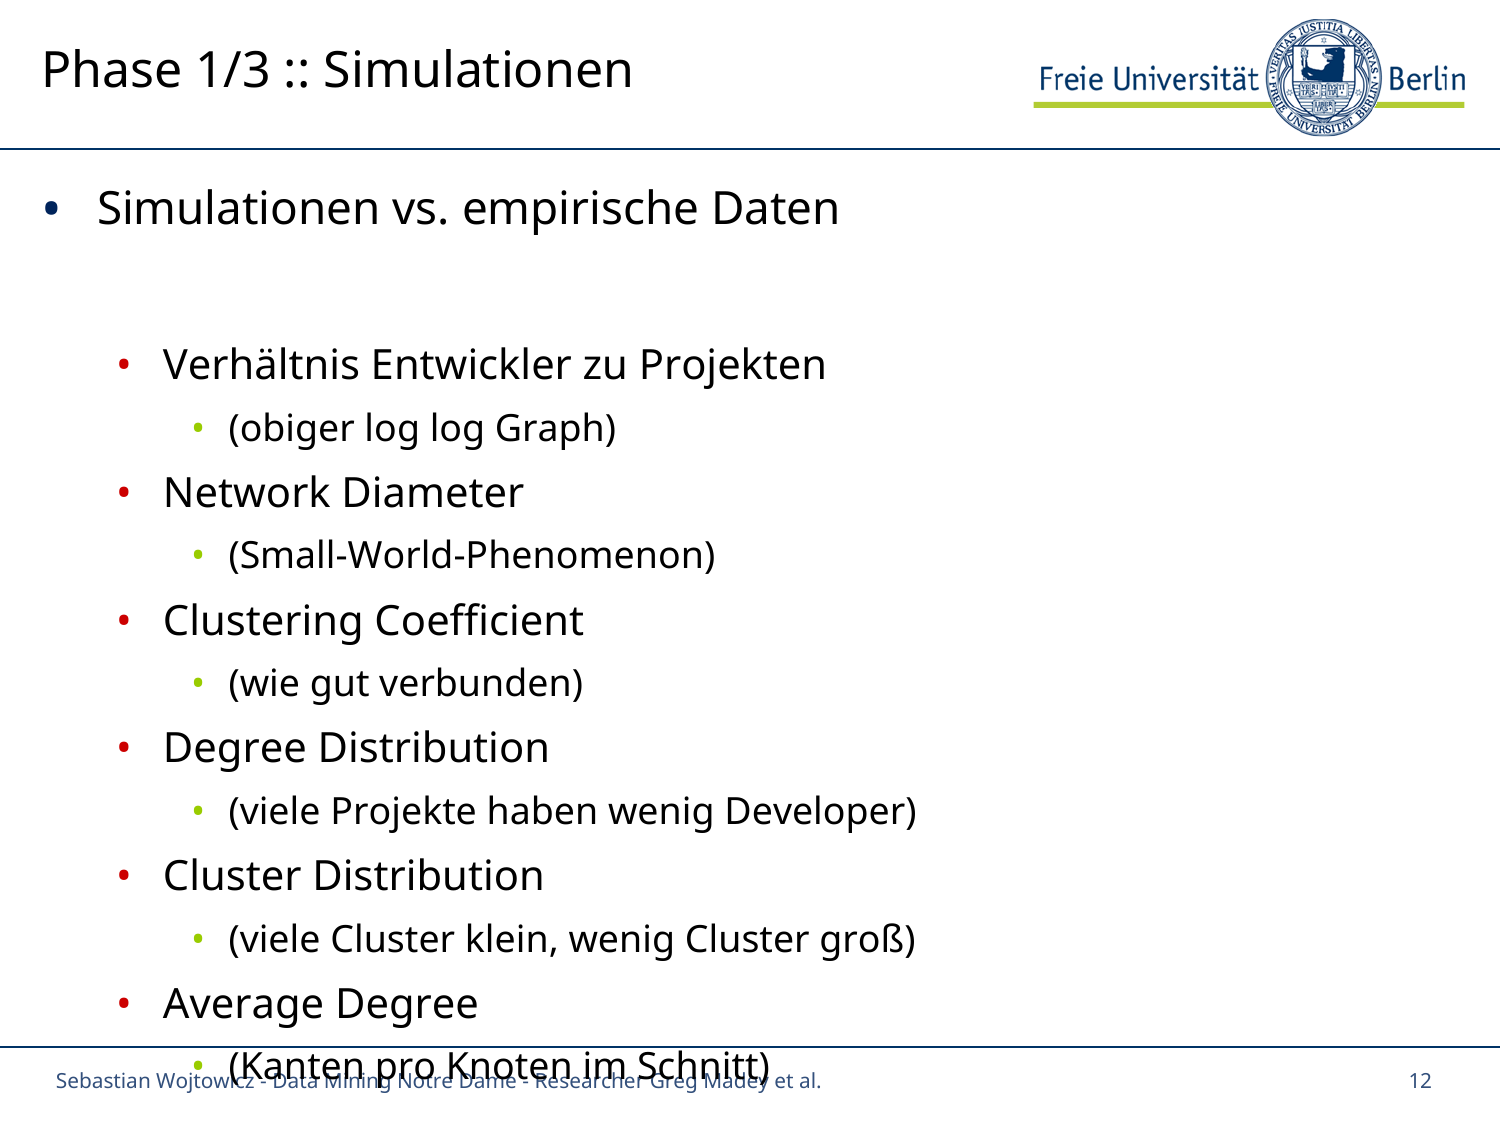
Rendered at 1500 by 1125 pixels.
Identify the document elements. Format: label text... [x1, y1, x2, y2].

title Phase 1/3 :: Simulationen [41, 0, 1016, 138]
list Simulationen vs. empirische Daten Verhältnis Entwickler zu Projekten (obiger log log Graph) Network Diameter (Small-World-Phenomenon) Clustering Coefficient (wie gut verbunden) Degree Distribution (viele Projekte haben wenig Developer) Cluster Distribution (viele Cluster klein, wenig Cluster groß) Average Degree (Kanten pro Knoten im Schnitt) [41, 175, 1447, 1084]
picture [1033, 19, 1470, 137]
